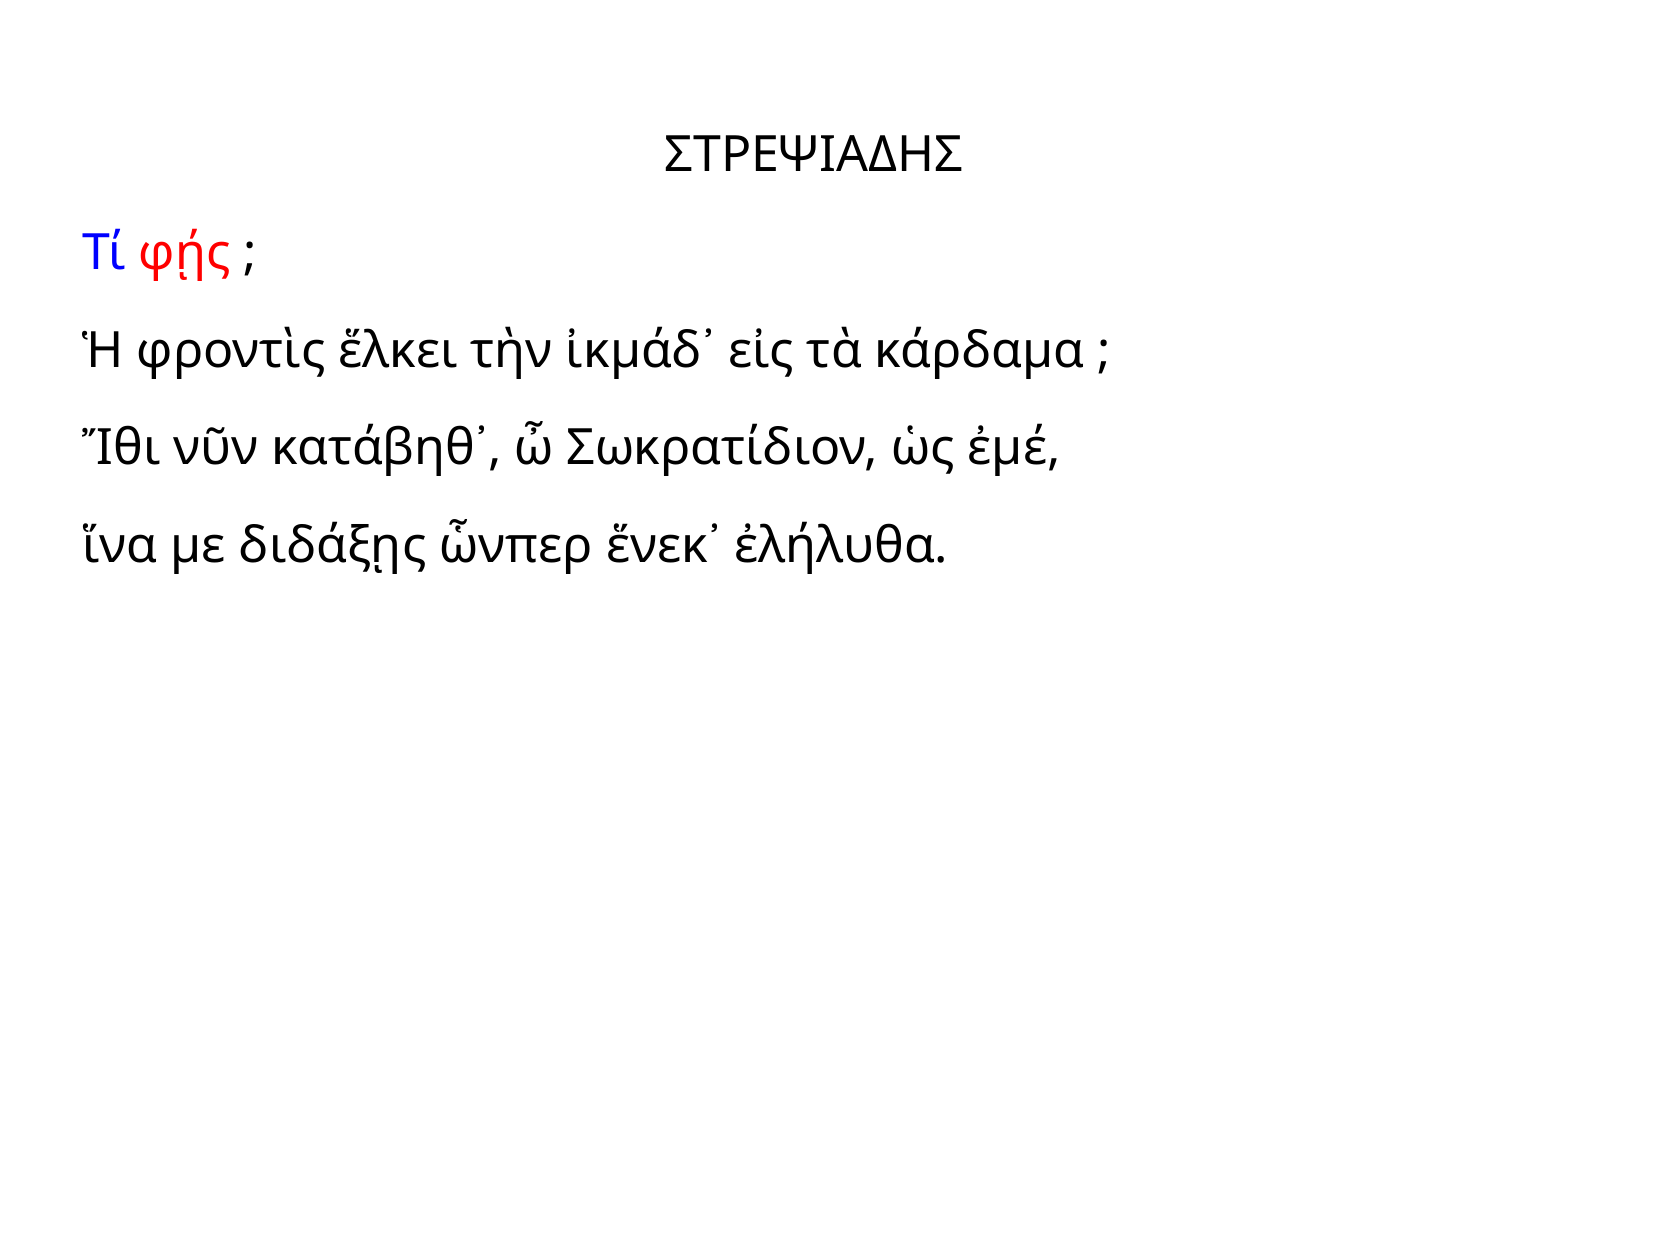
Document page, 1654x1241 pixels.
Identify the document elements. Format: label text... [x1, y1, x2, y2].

list ΣΤΡΕΨΙΑΔΗΣ Τί φῄς ; Ἡ φροντὶς ἕλκει τὴν ἰκμάδ᾿ εἰς τὰ κάρδαμα ; Ἴθι νῦν κατάβηθ᾿, ὦ Σωκρατίδιον, ὡς ἐμέ, ἵνα με διδάξῃς ὧνπερ ἕνεκ᾿ ἐλήλυθα. [82, 118, 1571, 1222]
